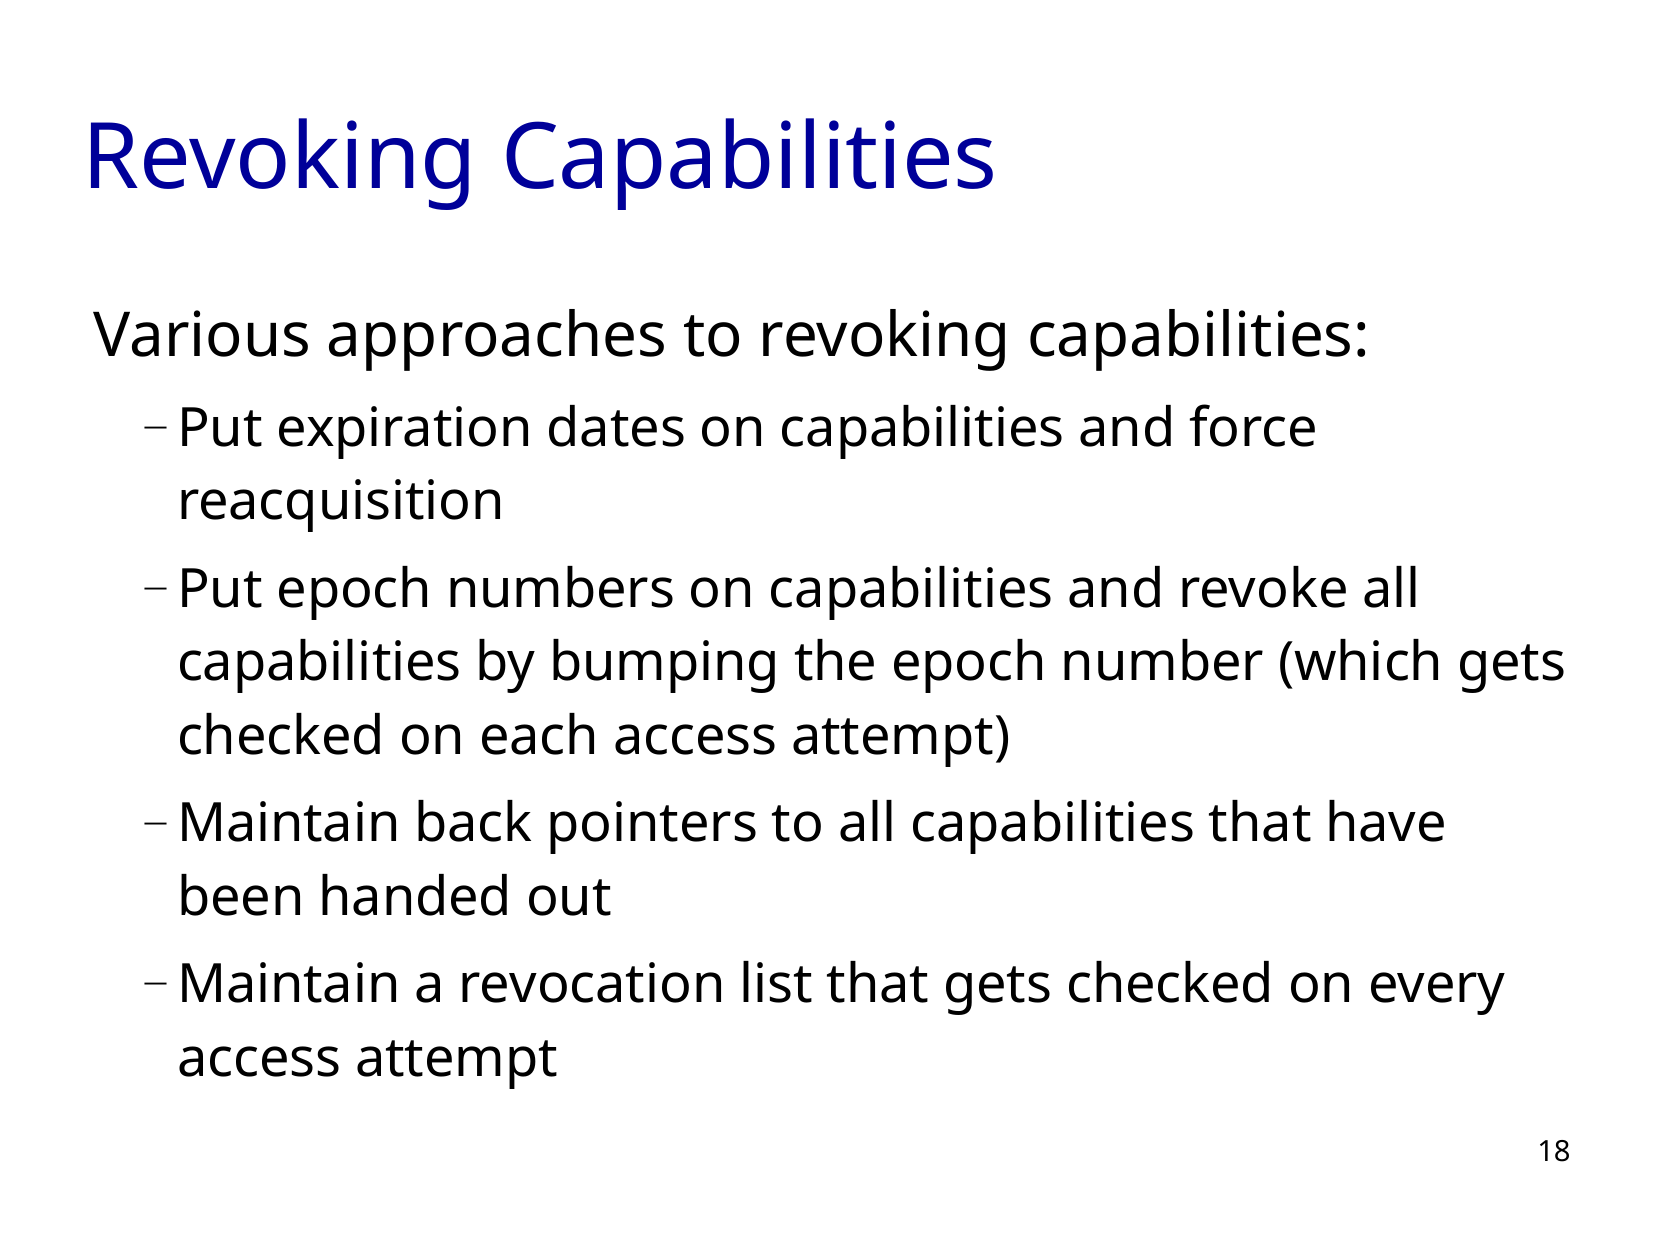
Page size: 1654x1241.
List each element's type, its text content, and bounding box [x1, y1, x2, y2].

list Various approaches to revoking capabilities: Put expiration dates on capabilities and force reacquisition Put epoch numbers on capabilities and revoke all capabilities by bumping the epoch number (which gets checked on each access attempt) Maintain back pointers to all capabilities that have been handed out Maintain a revocation list that gets checked on every access attempt [60, 290, 1571, 1096]
title Revoking Capabilities [82, 49, 1571, 257]
